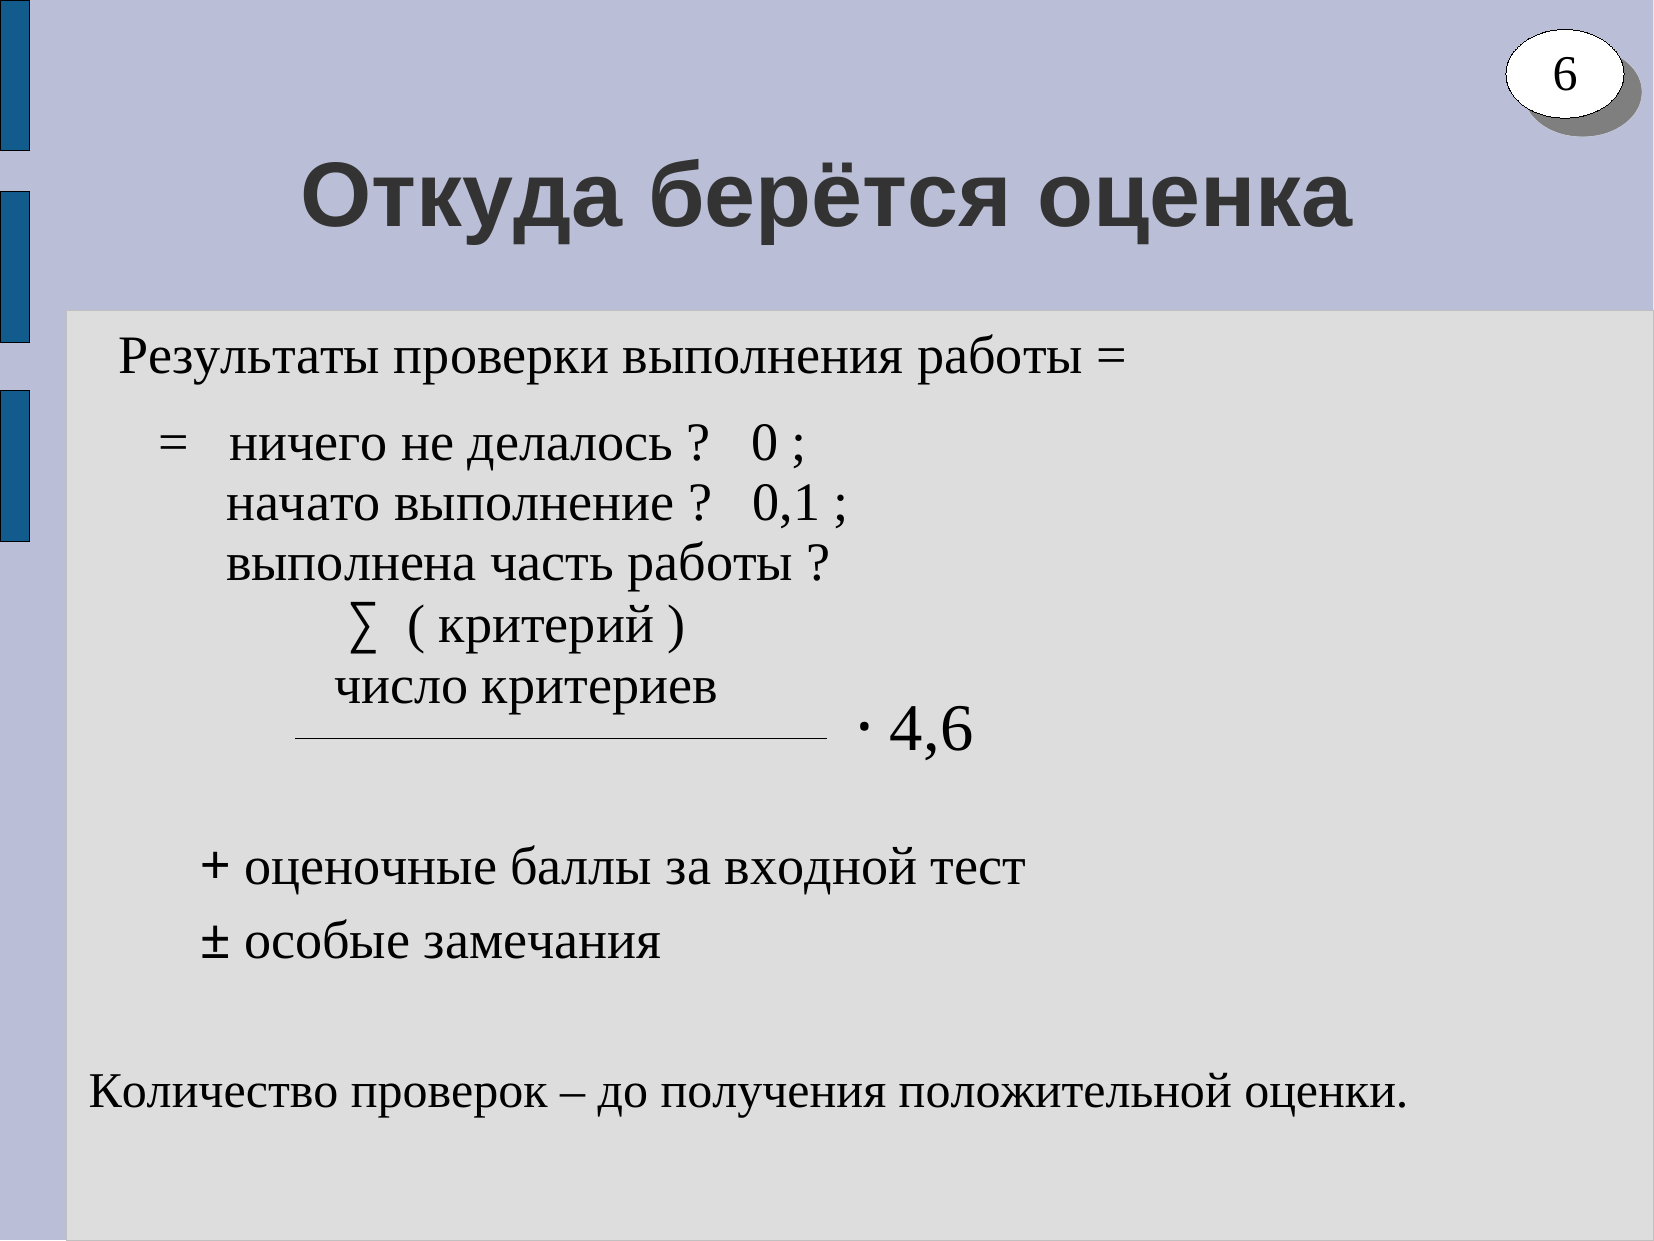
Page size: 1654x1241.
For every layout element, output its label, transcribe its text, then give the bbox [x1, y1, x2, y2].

text_box + оценочные баллы за входной тест ± особые замечания [199, 826, 1270, 1009]
text_box 6 [1505, 29, 1625, 119]
text_box Количество проверок – до получения положительной оценки. [88, 1062, 1625, 1211]
text_box · 4,6 [856, 679, 1182, 770]
title Откуда берётся оценка [121, 91, 1534, 299]
text_box Результаты проверки выполнения работы = = ничего не делалось ? 0 ; начато выполнение ? 0,1 ; выполнена часть работы ? ∑ ( критерий ) число критериев [118, 324, 1625, 980]
